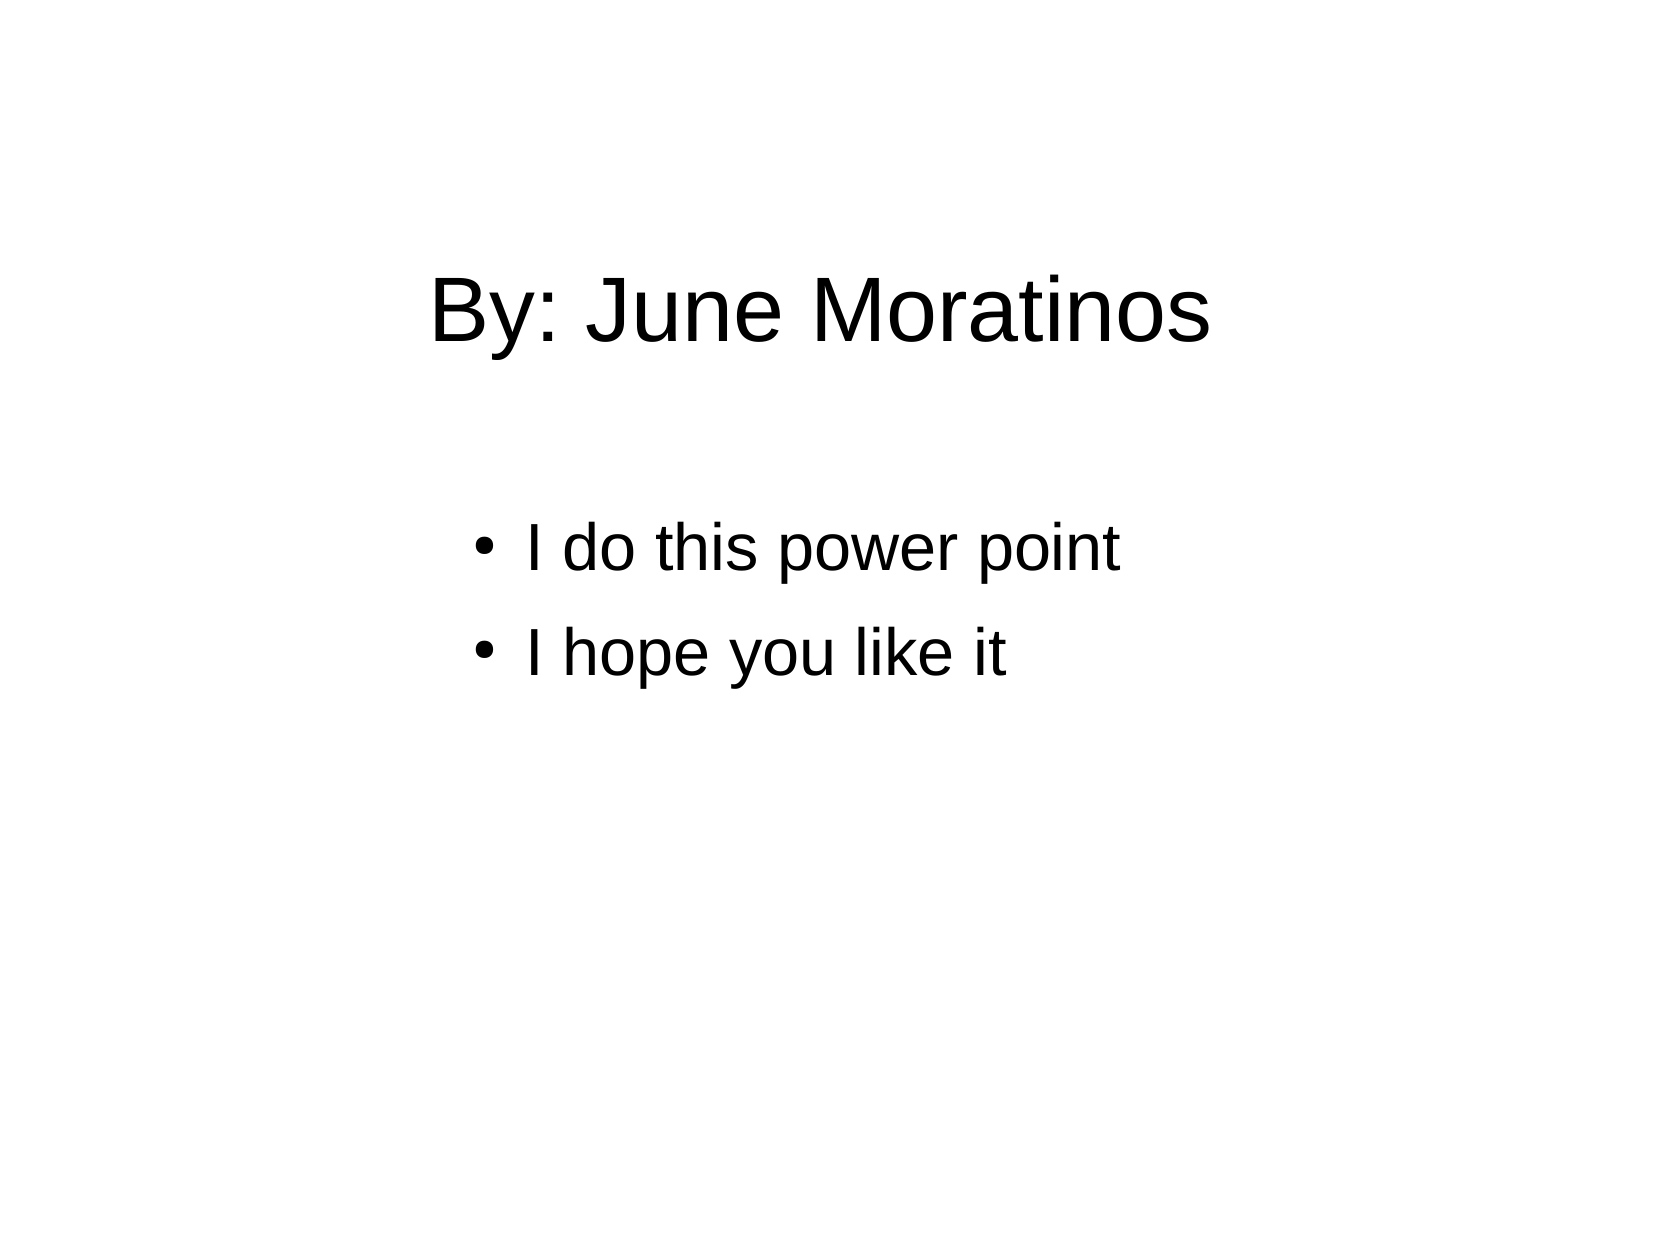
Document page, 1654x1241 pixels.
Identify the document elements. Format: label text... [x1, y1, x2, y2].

title By: June Moratinos [76, 206, 1565, 414]
list I do this power point I hope you like it [454, 510, 1182, 1241]
